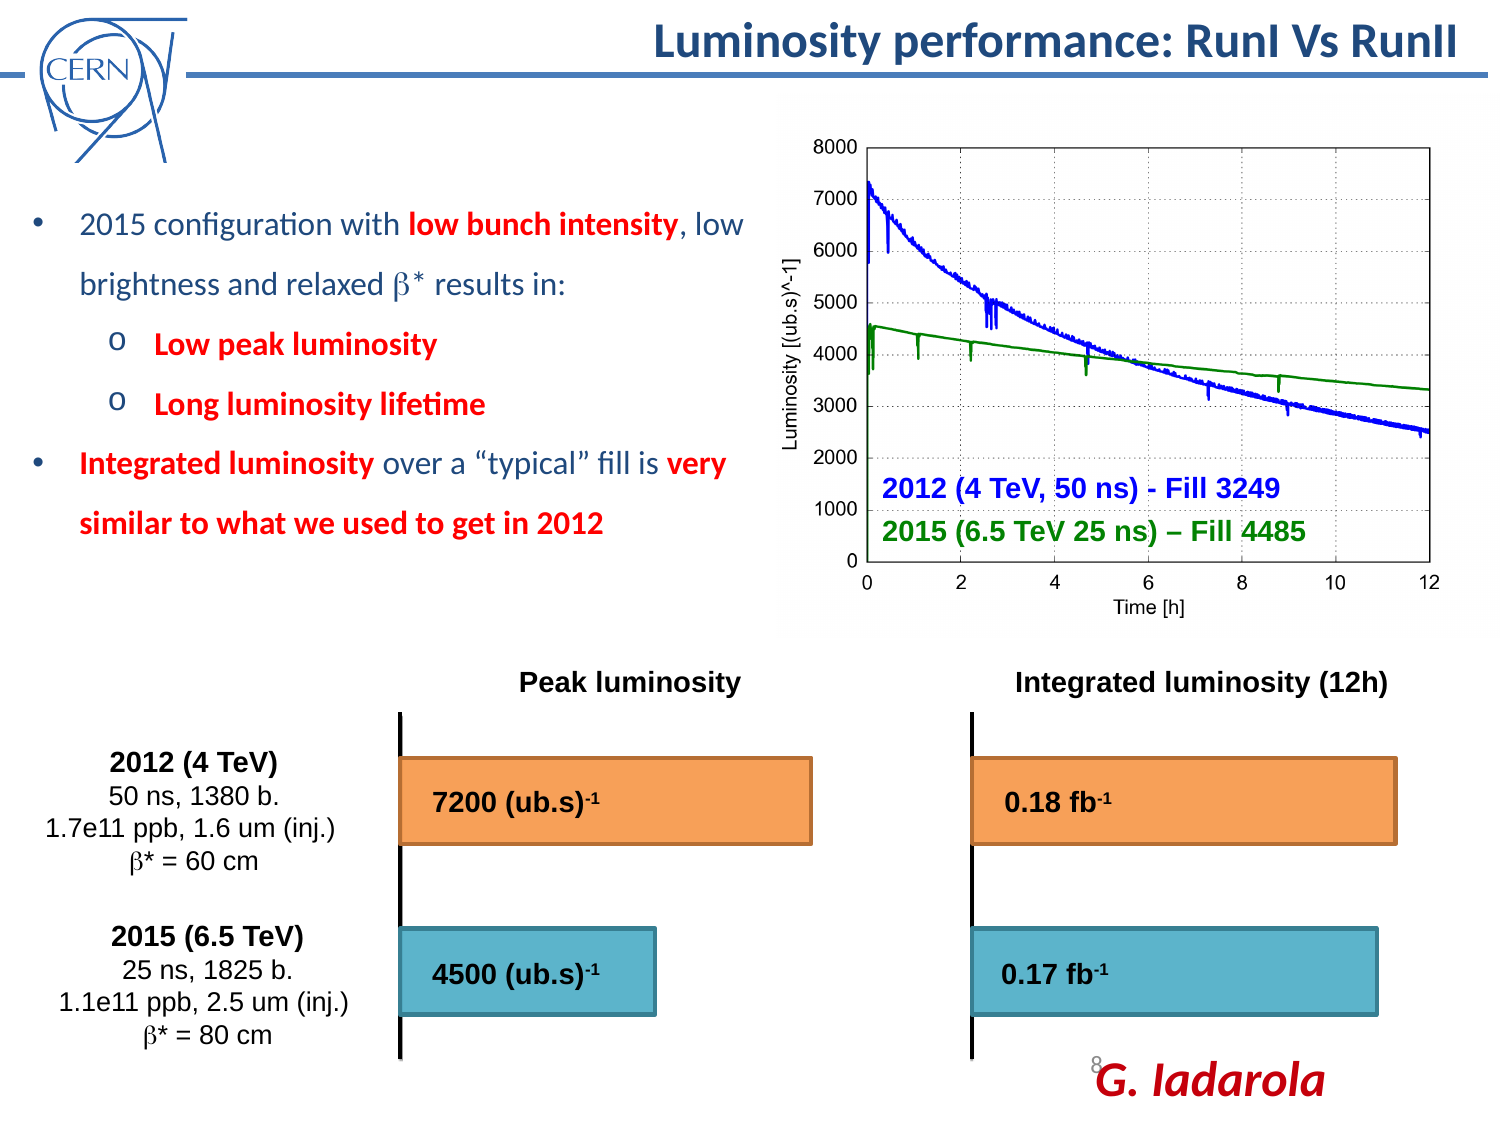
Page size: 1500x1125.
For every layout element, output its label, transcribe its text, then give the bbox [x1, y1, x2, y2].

text_box [400, 928, 656, 1015]
text_box [972, 928, 1377, 1015]
text_box [972, 757, 1396, 844]
text_box Integrated luminosity (12h) [972, 656, 1433, 707]
picture [776, 93, 1500, 638]
text_box 2012 (4 TeV) 50 ns, 1380 b. 1.7e11 ppb, 1.6 um (inj.) b* = 60 cm [0, 736, 389, 884]
picture [35, 11, 191, 163]
list G. Iadarola [1095, 1046, 1500, 1125]
text_box 7200 (ub.s)-1 [417, 776, 616, 827]
text_box 2015 (6.5 TeV) 25 ns, 1825 b. 1.1e11 ppb, 2.5 um (inj.) b* = 80 cm [26, 909, 389, 1058]
text_box 4500 (ub.s)-1 [417, 947, 616, 998]
text_box 2015 configuration with low bunch intensity, low brightness and relaxed b* results in: Low peak luminosity Long luminosity lifetime Integrated luminosity over a “typical” fill is very similar to what we used to get in 2012 [17, 174, 773, 609]
text_box 2012 (4 TeV, 50 ns) - Fill 3249 2015 (6.5 TeV 25 ns) – Fill 4485 [867, 452, 1349, 556]
text_box [400, 757, 812, 844]
text_box Luminosity performance: RunI Vs RunII [199, 0, 1474, 75]
text_box 0.18 fb-1 [989, 776, 1128, 827]
text_box Peak luminosity [400, 656, 861, 707]
text_box 0.17 fb-1 [986, 947, 1124, 998]
